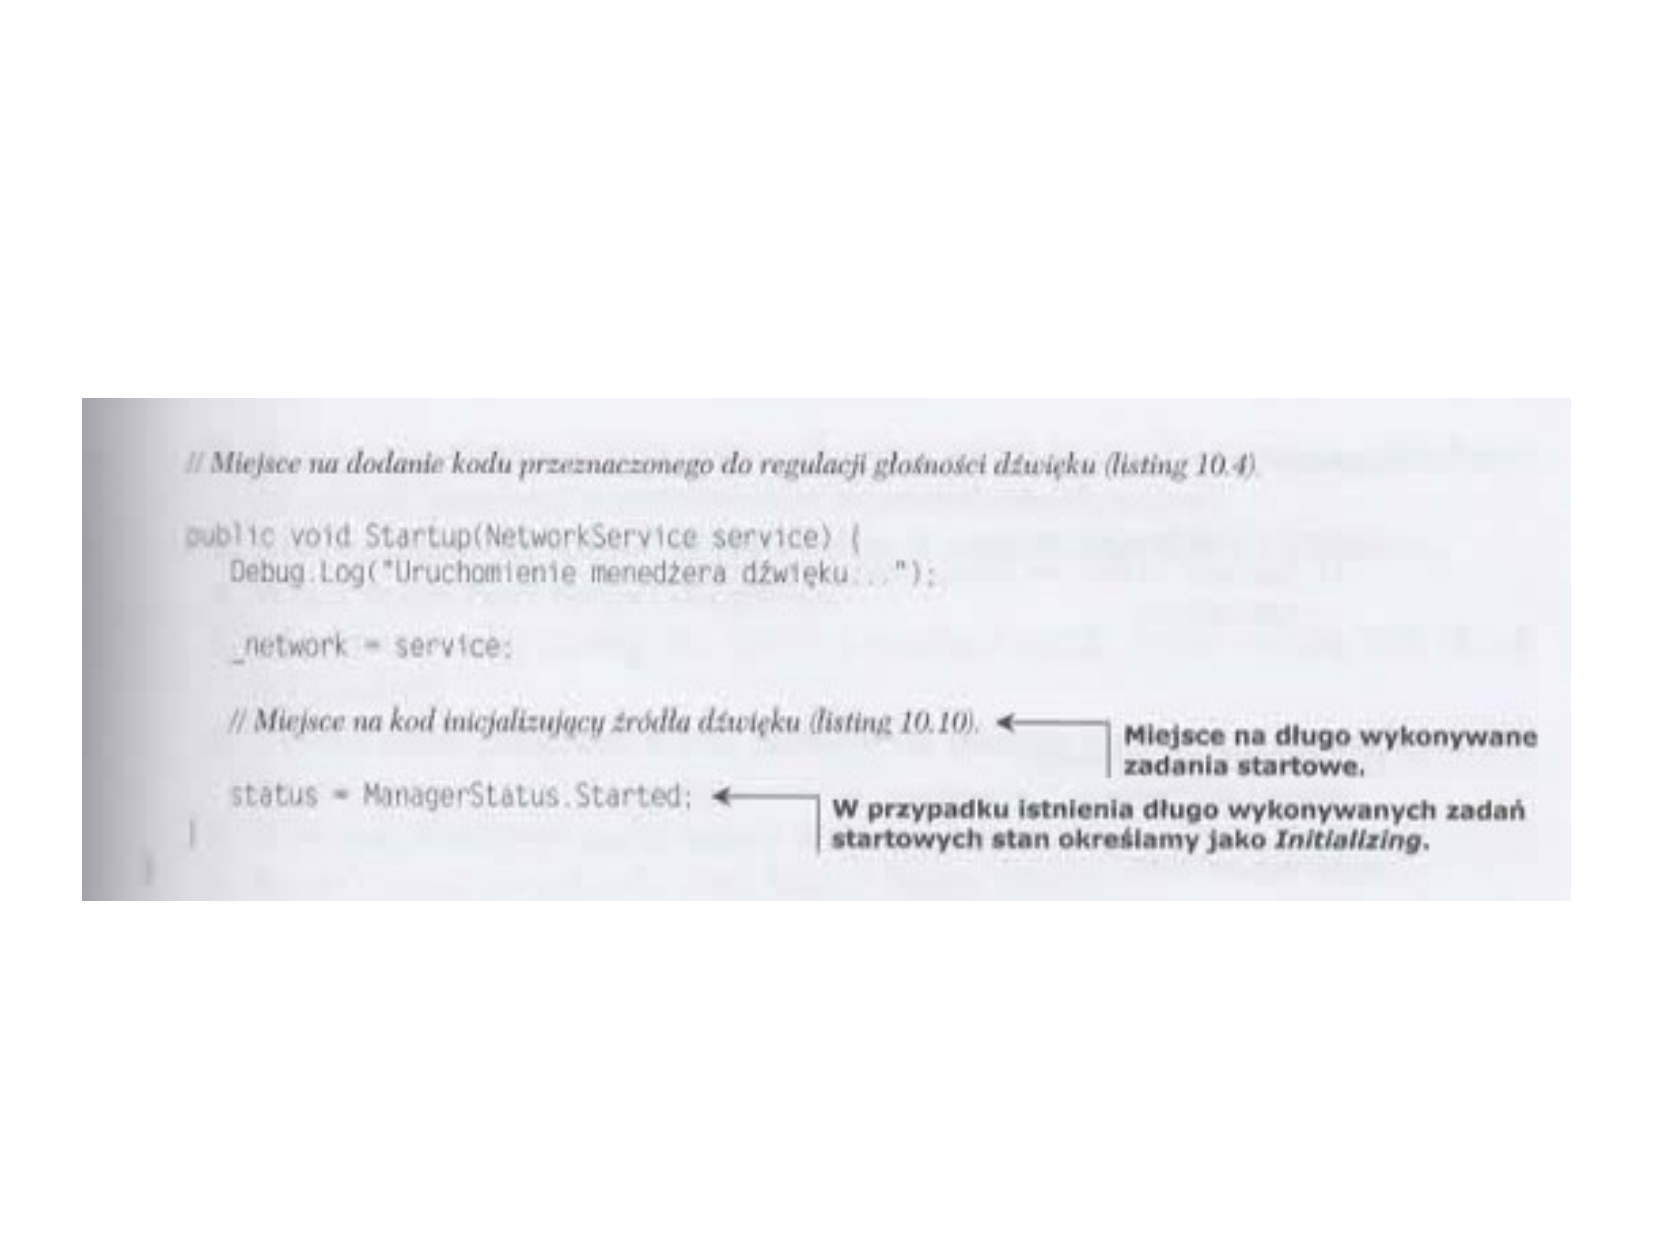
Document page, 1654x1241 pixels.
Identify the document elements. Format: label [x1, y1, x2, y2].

picture [82, 398, 1571, 902]
